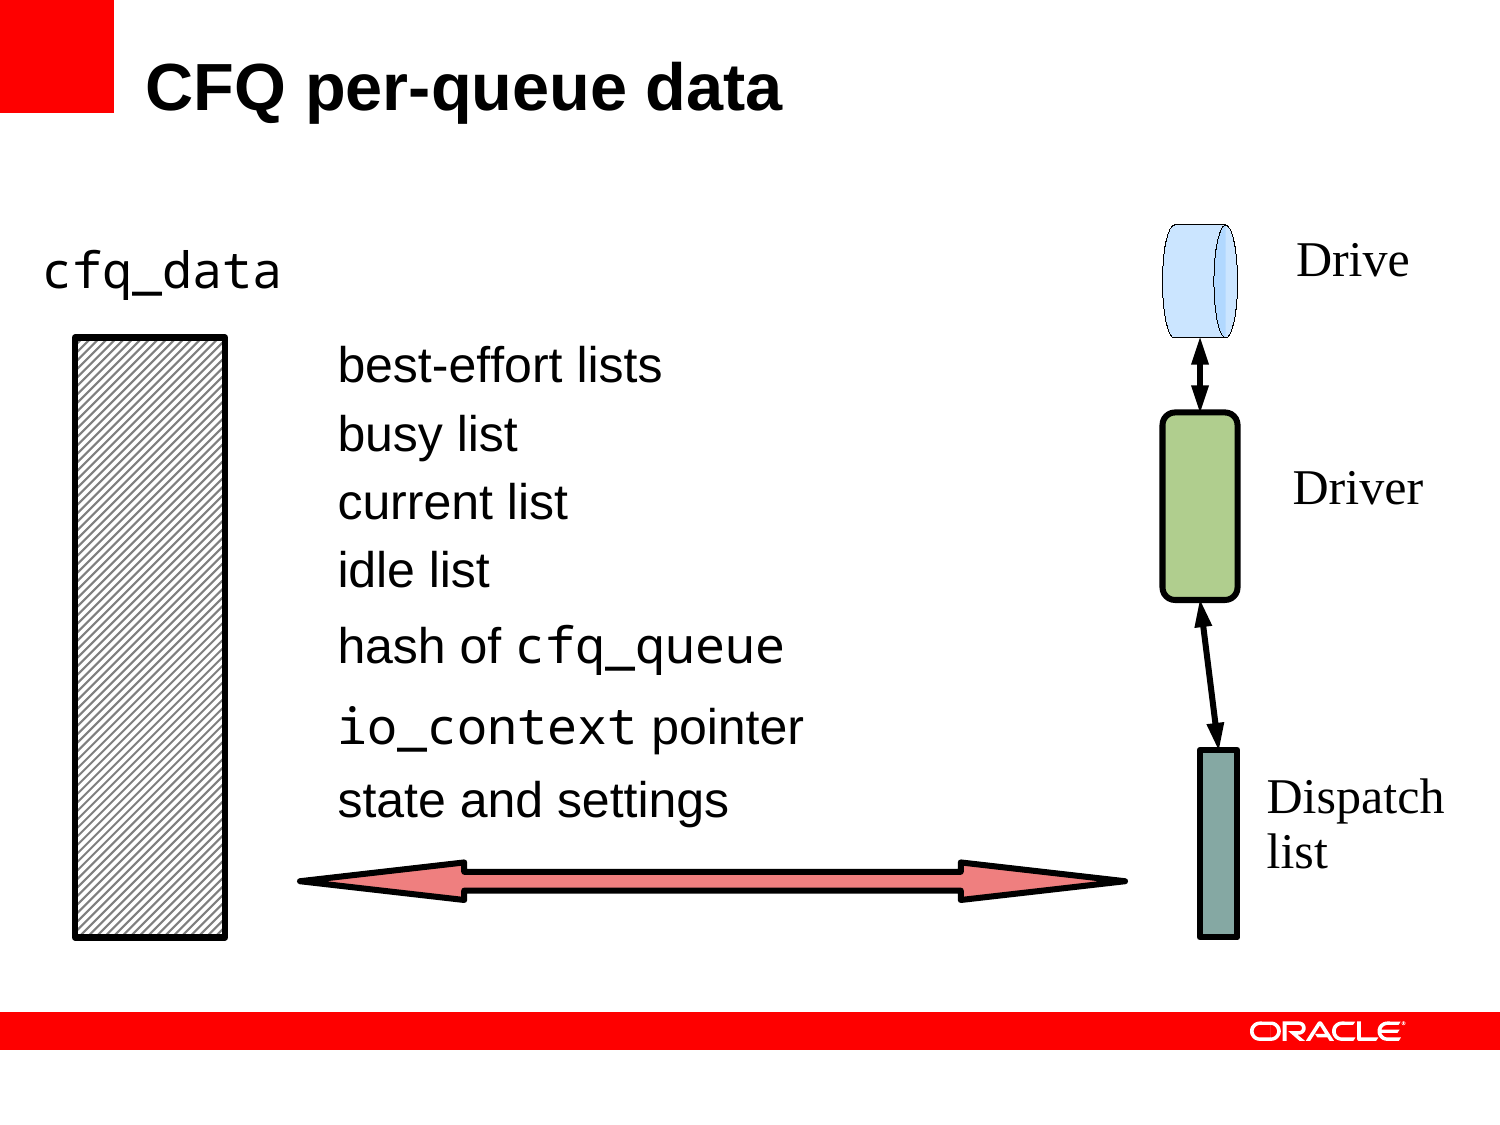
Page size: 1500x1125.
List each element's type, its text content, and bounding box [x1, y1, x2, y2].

text_box [75, 337, 226, 938]
text_box Drive [1281, 224, 1426, 300]
text_box cfq_data [24, 224, 301, 303]
list best-effort lists busy list current list idle list hash of cfq_queue io_context pointer state and settings [337, 337, 1126, 826]
text_box [1162, 224, 1238, 338]
text_box Dispatch list [1248, 758, 1463, 901]
title CFQ per-queue data [145, 49, 1390, 205]
text_box Driver [1275, 450, 1442, 532]
text_box [300, 862, 1126, 901]
picture [0, 1012, 1500, 1050]
text_box [1199, 749, 1238, 938]
text_box [1162, 412, 1238, 601]
picture [0, 0, 114, 113]
